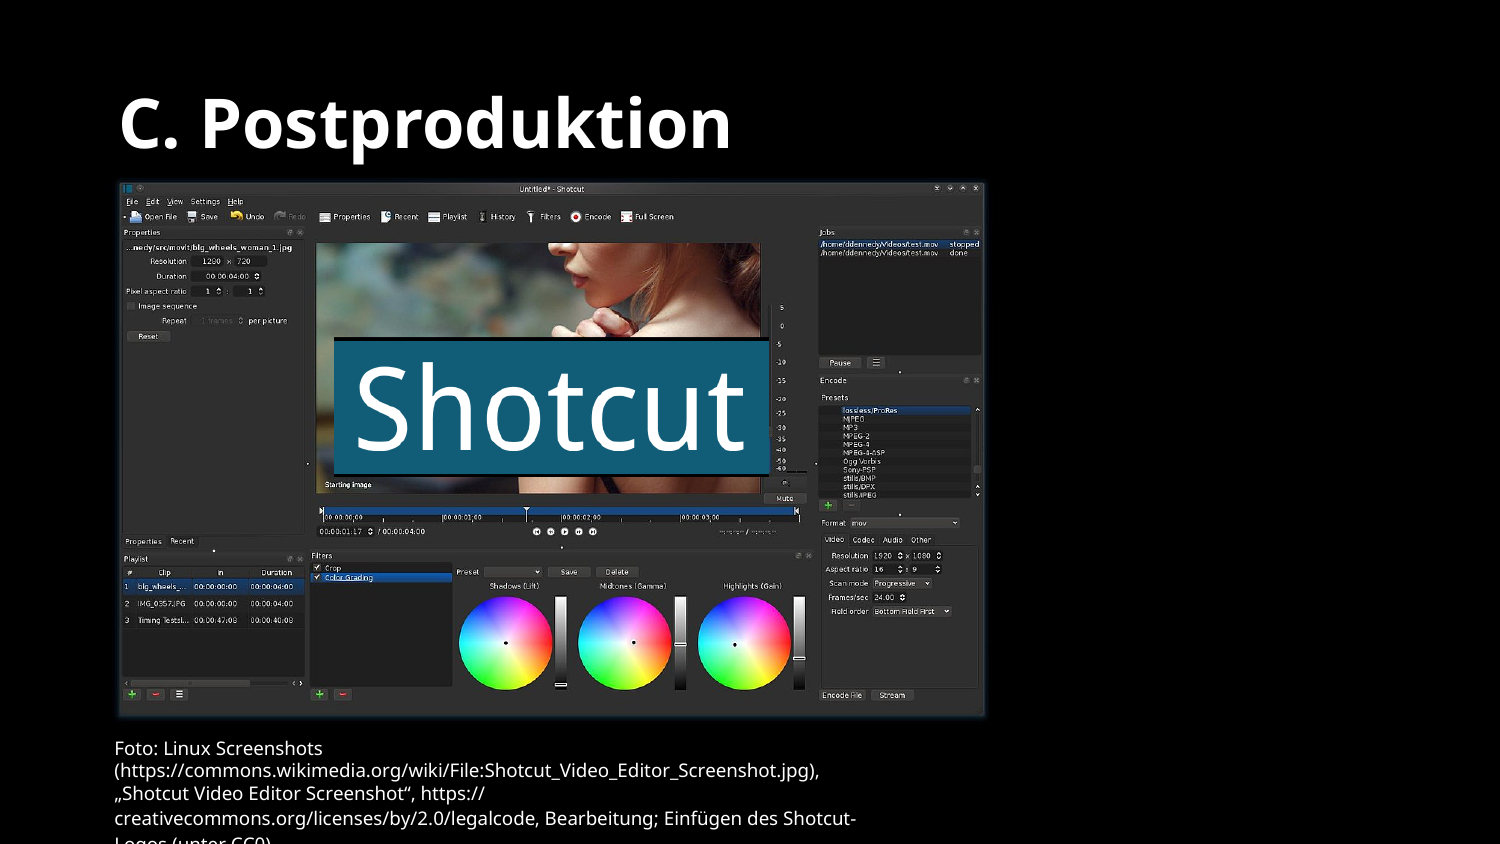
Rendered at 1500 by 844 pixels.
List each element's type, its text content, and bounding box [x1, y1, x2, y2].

text_box Foto: Linux Screenshots (https://commons.wikimedia.org/wiki/File:Shotcut_Video_Editor_Screenshot.jpg), „Shotcut Video Editor Screenshot“, https://creativecommons.org/licenses/by/2.0/legalcode, Bearbeitung; Einfügen des Shotcut-Logos (unter CC0) [103, 731, 886, 834]
title C. Postproduktion [103, 44, 1397, 209]
picture [103, 166, 1000, 731]
